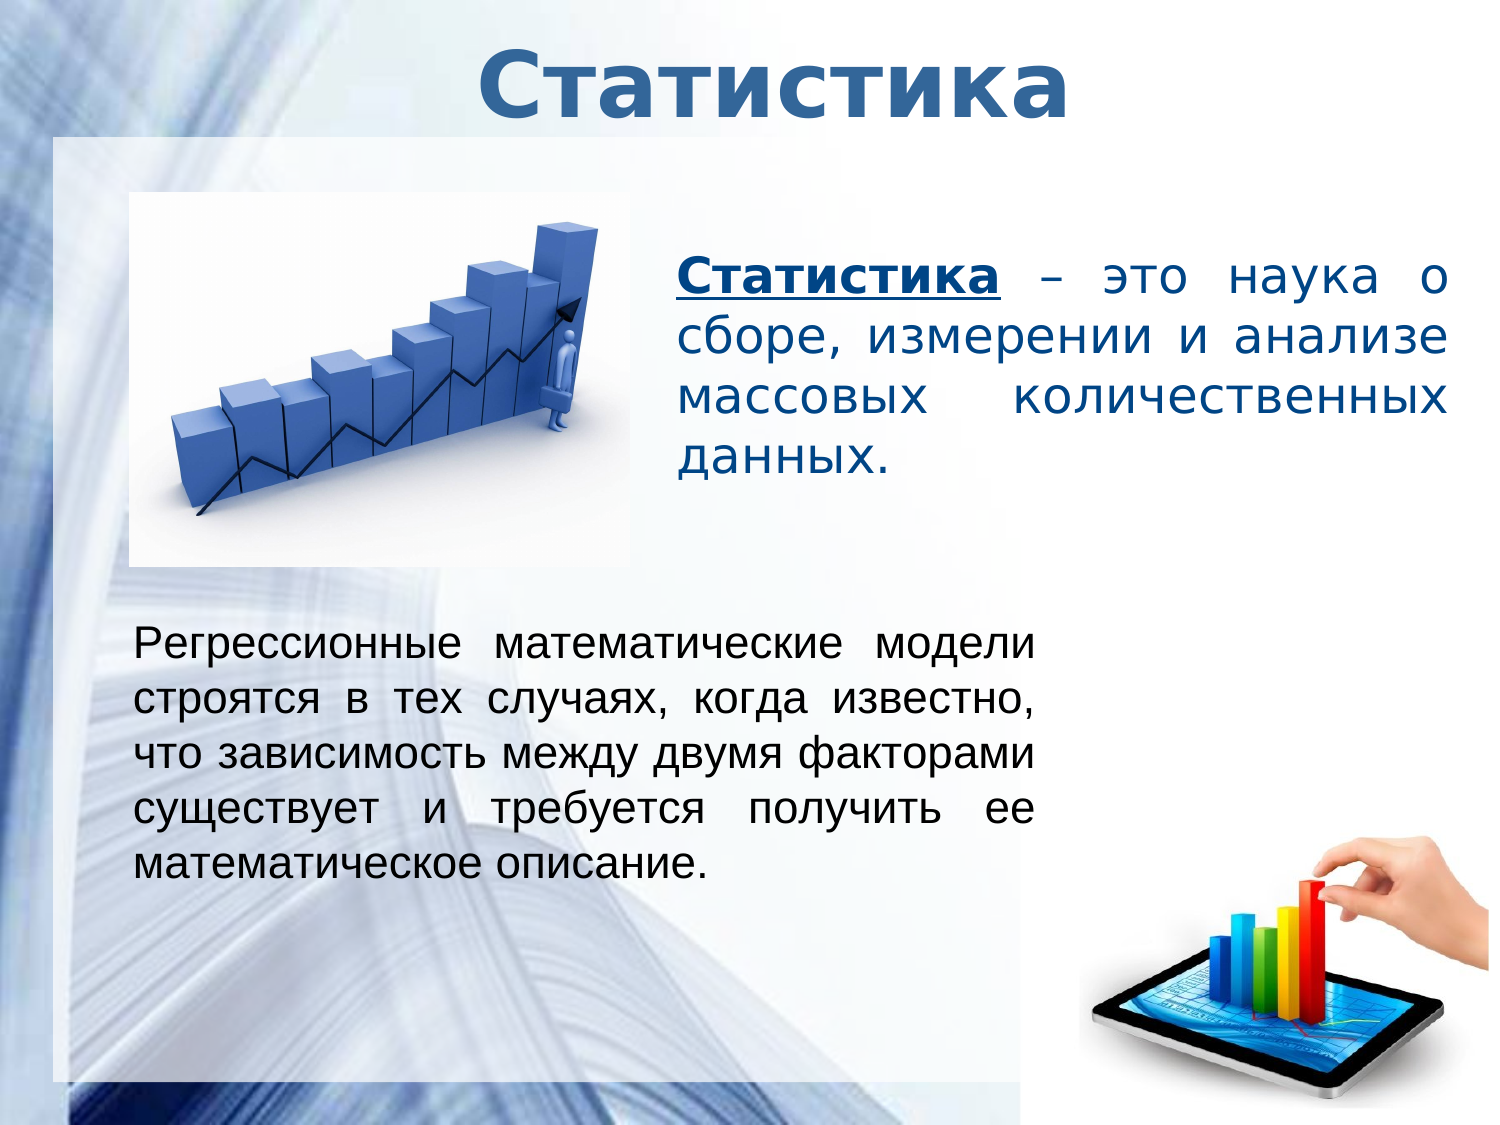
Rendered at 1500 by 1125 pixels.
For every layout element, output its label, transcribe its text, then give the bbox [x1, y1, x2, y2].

text_box Статистика [461, 18, 1088, 144]
text_box Регрессионные математические модели строятся в тех случаях, когда известно, что зависимость между двумя факторами существует и требуется получить ее математическое описание. [118, 605, 1052, 981]
picture [0, 0, 1500, 1125]
text_box Статистика – это наука о сборе, измерении и анализе массовых количественных данных. [661, 236, 1465, 852]
